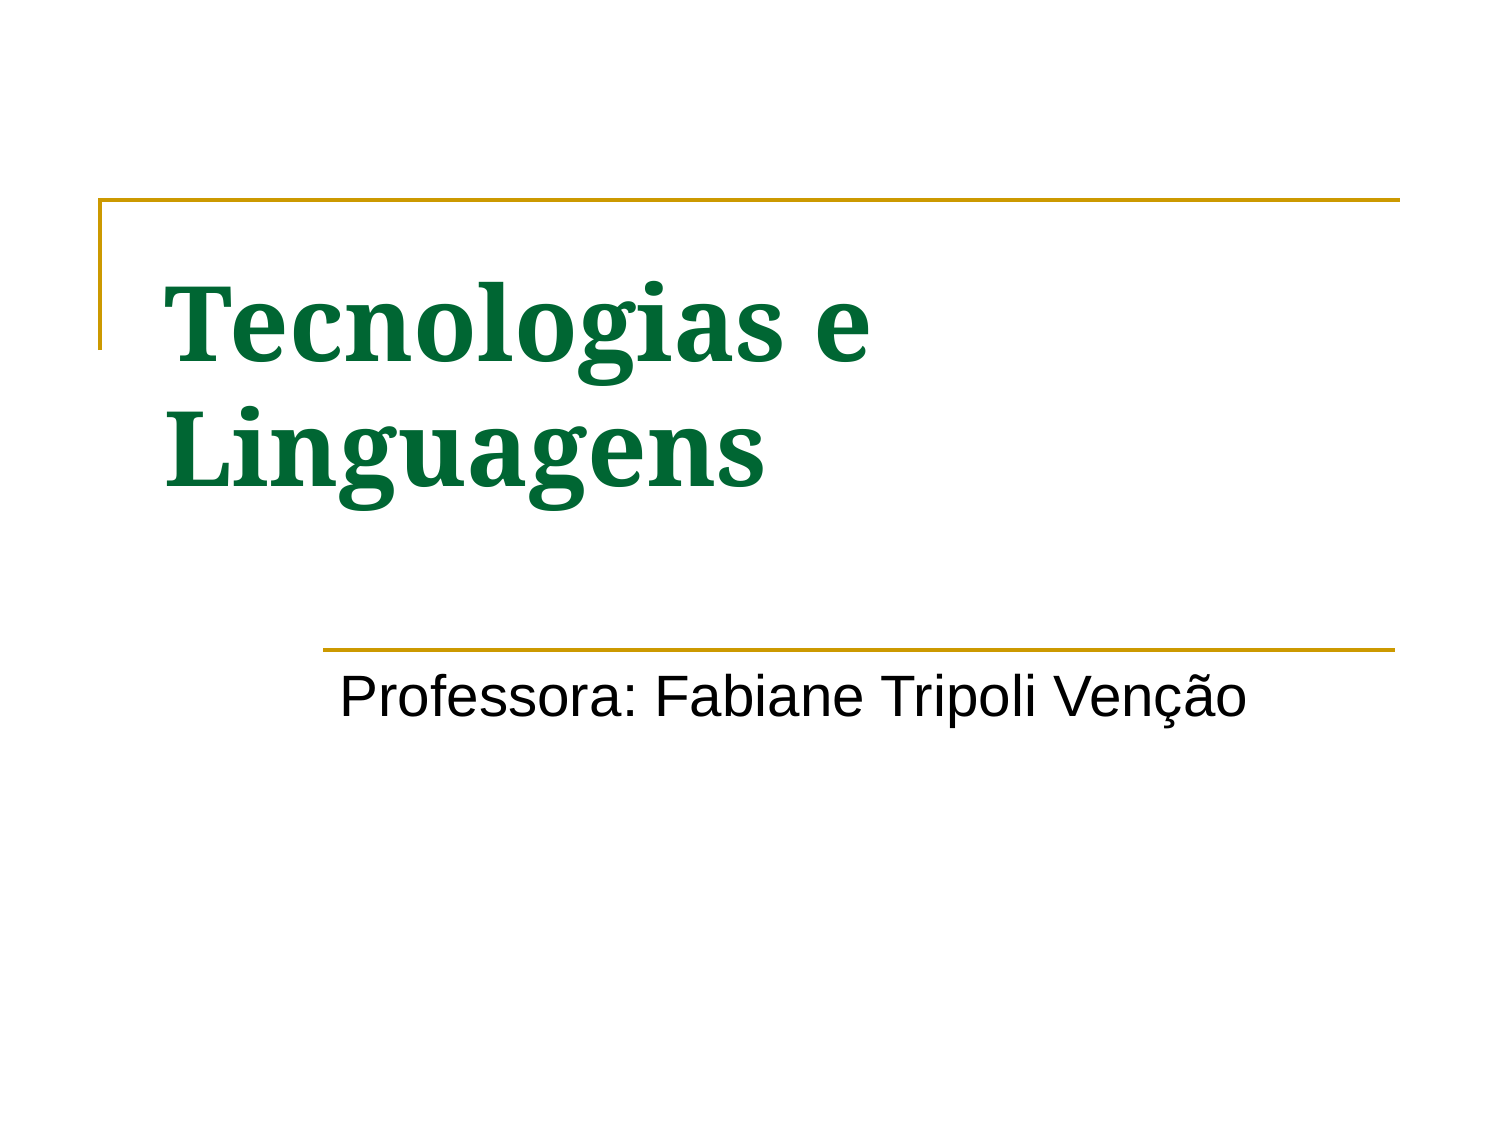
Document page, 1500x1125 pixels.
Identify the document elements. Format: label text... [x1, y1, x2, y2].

subtitle Professora: Fabiane Tripoli Venção [324, 650, 1401, 938]
title Tecnologias e Linguagens [149, 249, 1401, 538]
